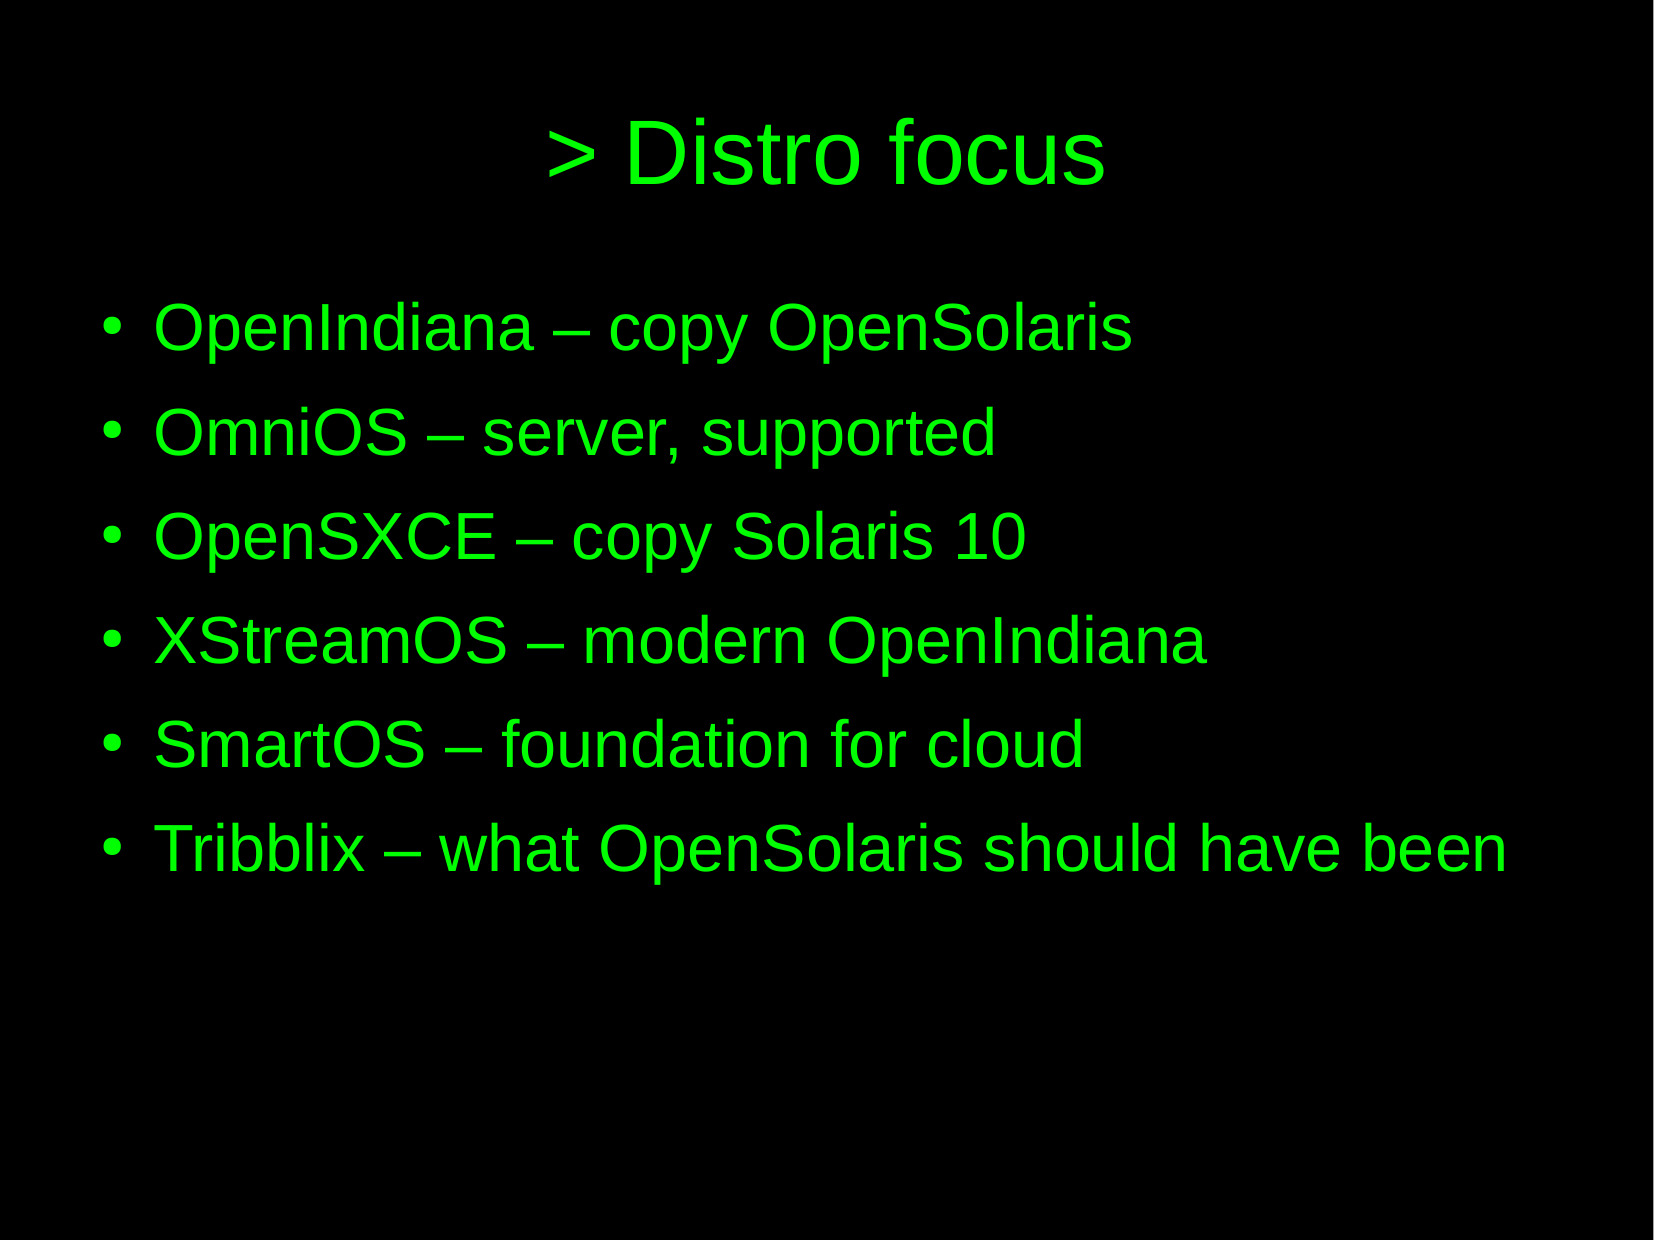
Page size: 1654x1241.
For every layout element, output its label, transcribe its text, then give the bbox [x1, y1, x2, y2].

list OpenIndiana – copy OpenSolaris OmniOS – server, supported OpenSXCE – copy Solaris 10 XStreamOS – modern OpenIndiana SmartOS – foundation for cloud Tribblix – what OpenSolaris should have been [82, 290, 1571, 1010]
title > Distro focus [82, 49, 1571, 257]
